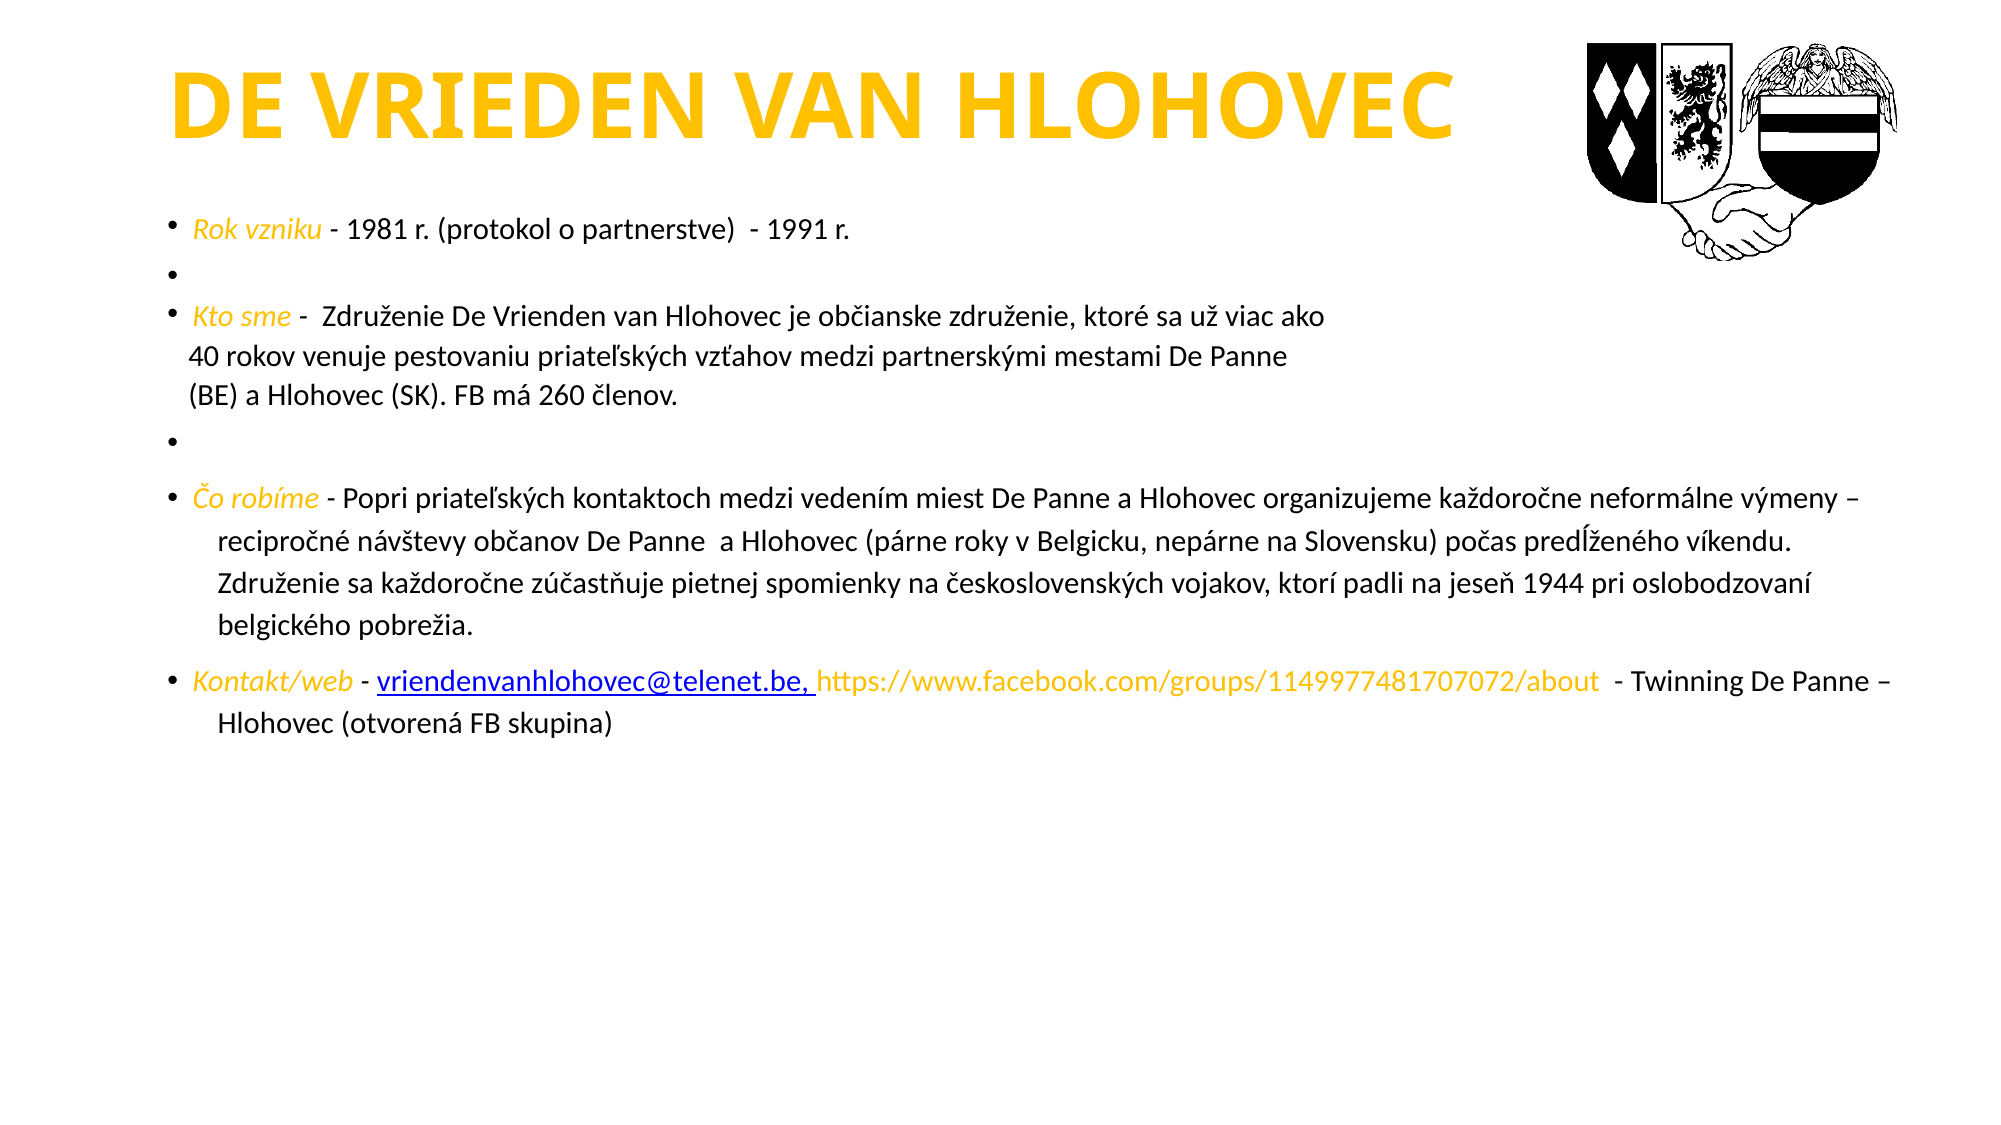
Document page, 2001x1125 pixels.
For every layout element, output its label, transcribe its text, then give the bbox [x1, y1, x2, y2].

title DE VRIEDEN VAN HLOHOVEC [152, 0, 1878, 214]
list Rok vzniku - 1981 r. (protokol o partnerstve) - 1991 r. Kto sme - Združenie De Vrienden van Hlohovec je občianske združenie, ktoré sa už viac ako 40 rokov venuje pestovaniu priateľských vzťahov medzi partnerskými mestami De Panne (BE) a Hlohovec (SK). FB má 260 členov. Čo robíme - Popri priateľských kontaktoch medzi vedením miest De Panne a Hlohovec organizujeme každoročne neformálne výmeny – recipročné návštevy občanov De Panne a Hlohovec (párne roky v Belgicku, nepárne na Slovensku) počas predĺženého víkendu. Združenie sa každoročne zúčastňuje pietnej spomienky na československých vojakov, ktorí padli na jeseň 1944 pri oslobodzovaní belgického pobrežia. Kontakt/web - vriendenvanhlohovec@telenet.be, https://www.facebook.com/groups/1149977481707072/about - Twinning De Panne – Hlohovec (otvorená FB skupina) [152, 214, 1915, 748]
picture [1587, 43, 1897, 261]
